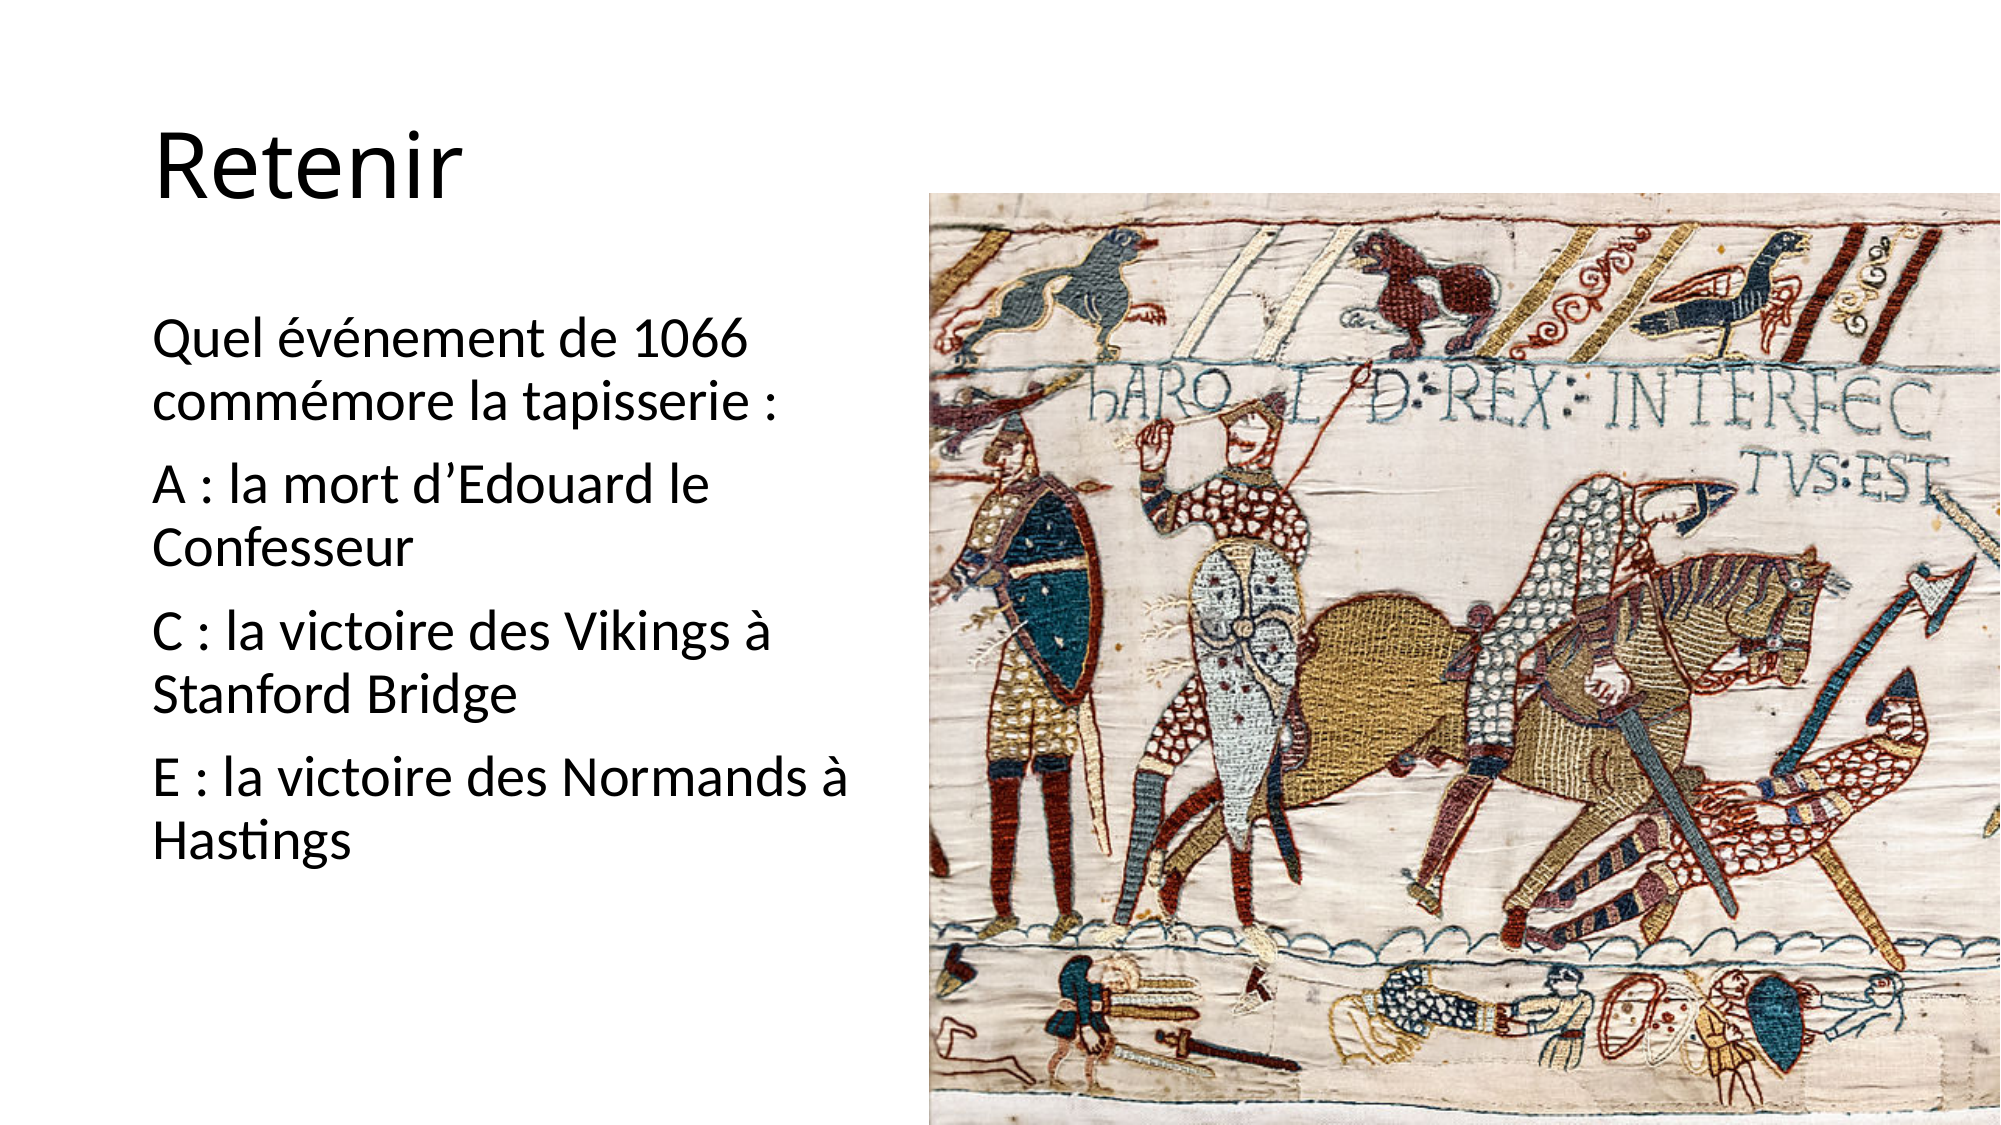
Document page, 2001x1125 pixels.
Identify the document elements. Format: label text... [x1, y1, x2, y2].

list Quel événement de 1066 commémore la tapisserie : A : la mort d’Edouard le Confesseur C : la victoire des Vikings à Stanford Bridge E : la victoire des Normands à Hastings [137, 299, 904, 1014]
title Retenir [137, 59, 1863, 278]
picture [929, 193, 2000, 1125]
